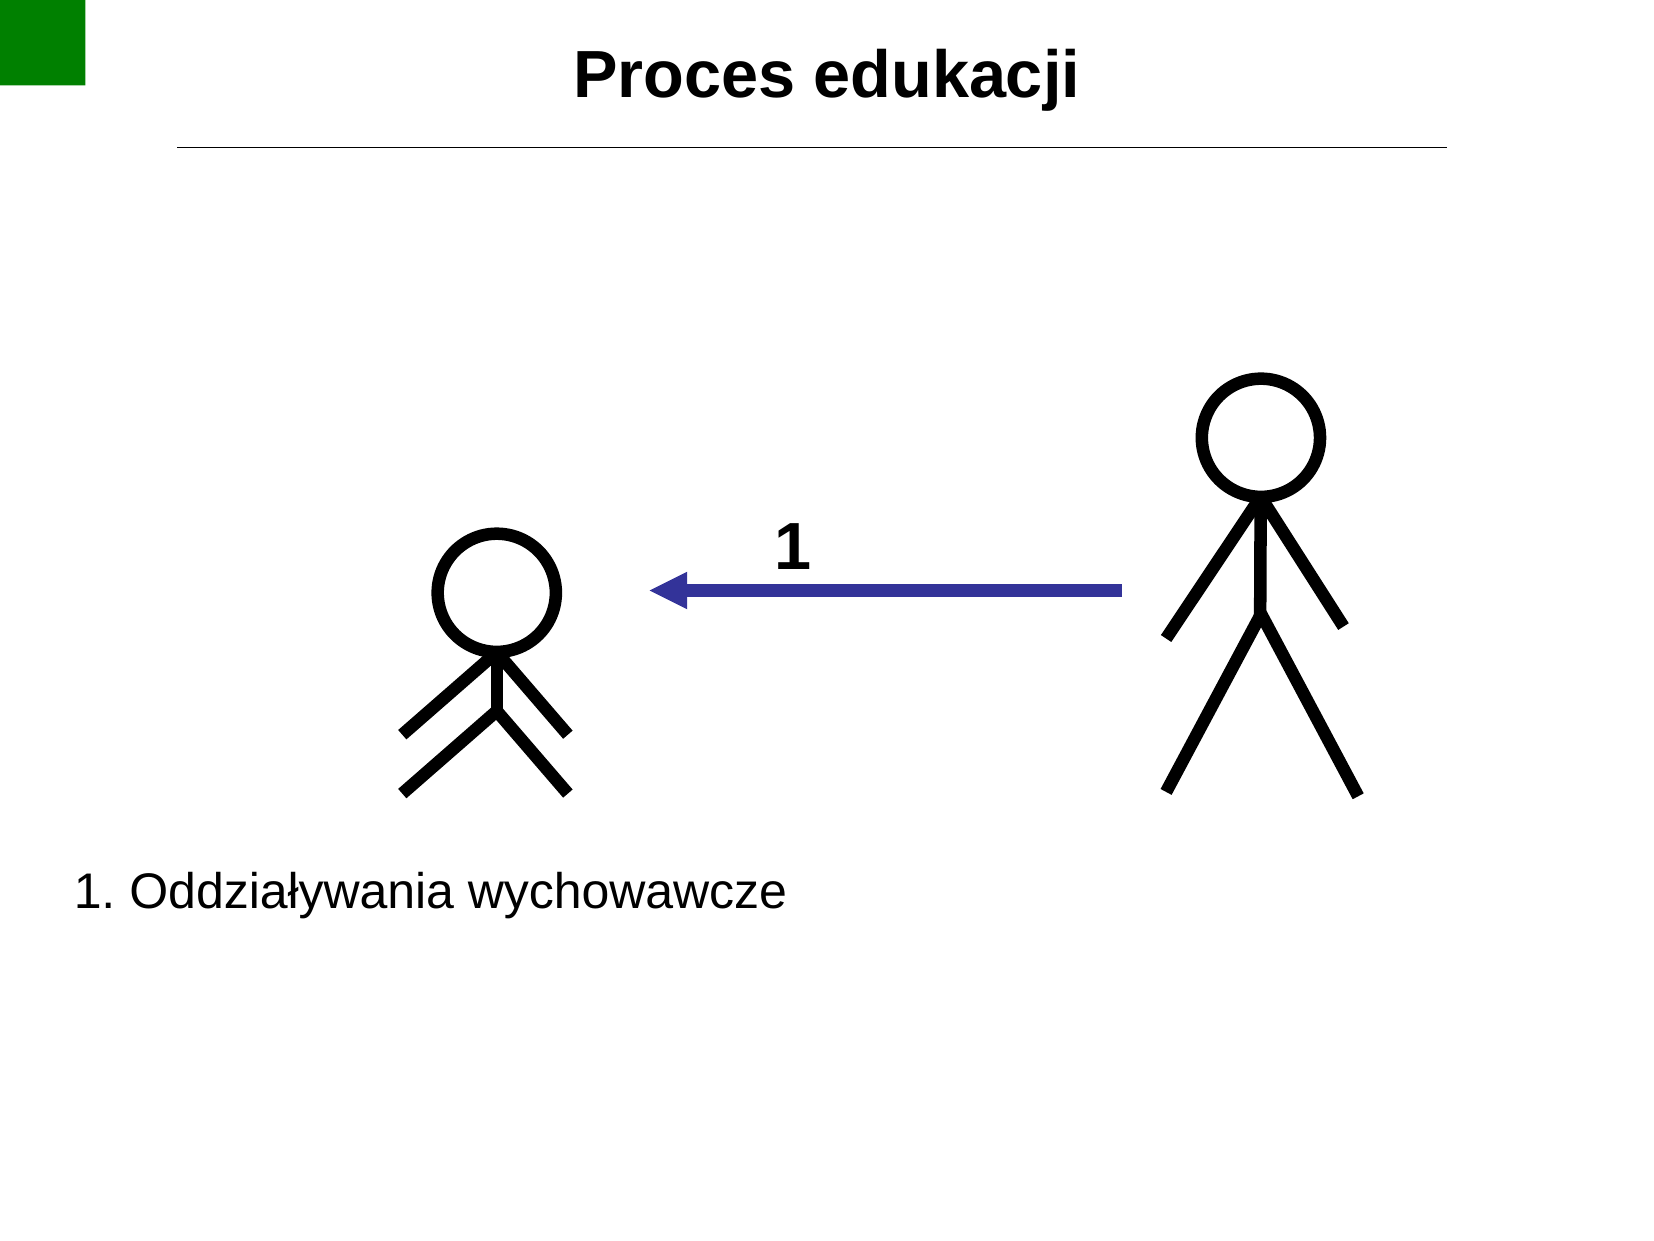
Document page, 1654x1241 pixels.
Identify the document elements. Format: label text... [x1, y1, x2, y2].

text_box [0, 0, 86, 86]
text_box 1. Oddziaływania wychowawcze [58, 856, 1595, 930]
text_box 1 [760, 501, 837, 595]
text_box Proces edukacji [221, 29, 1433, 123]
